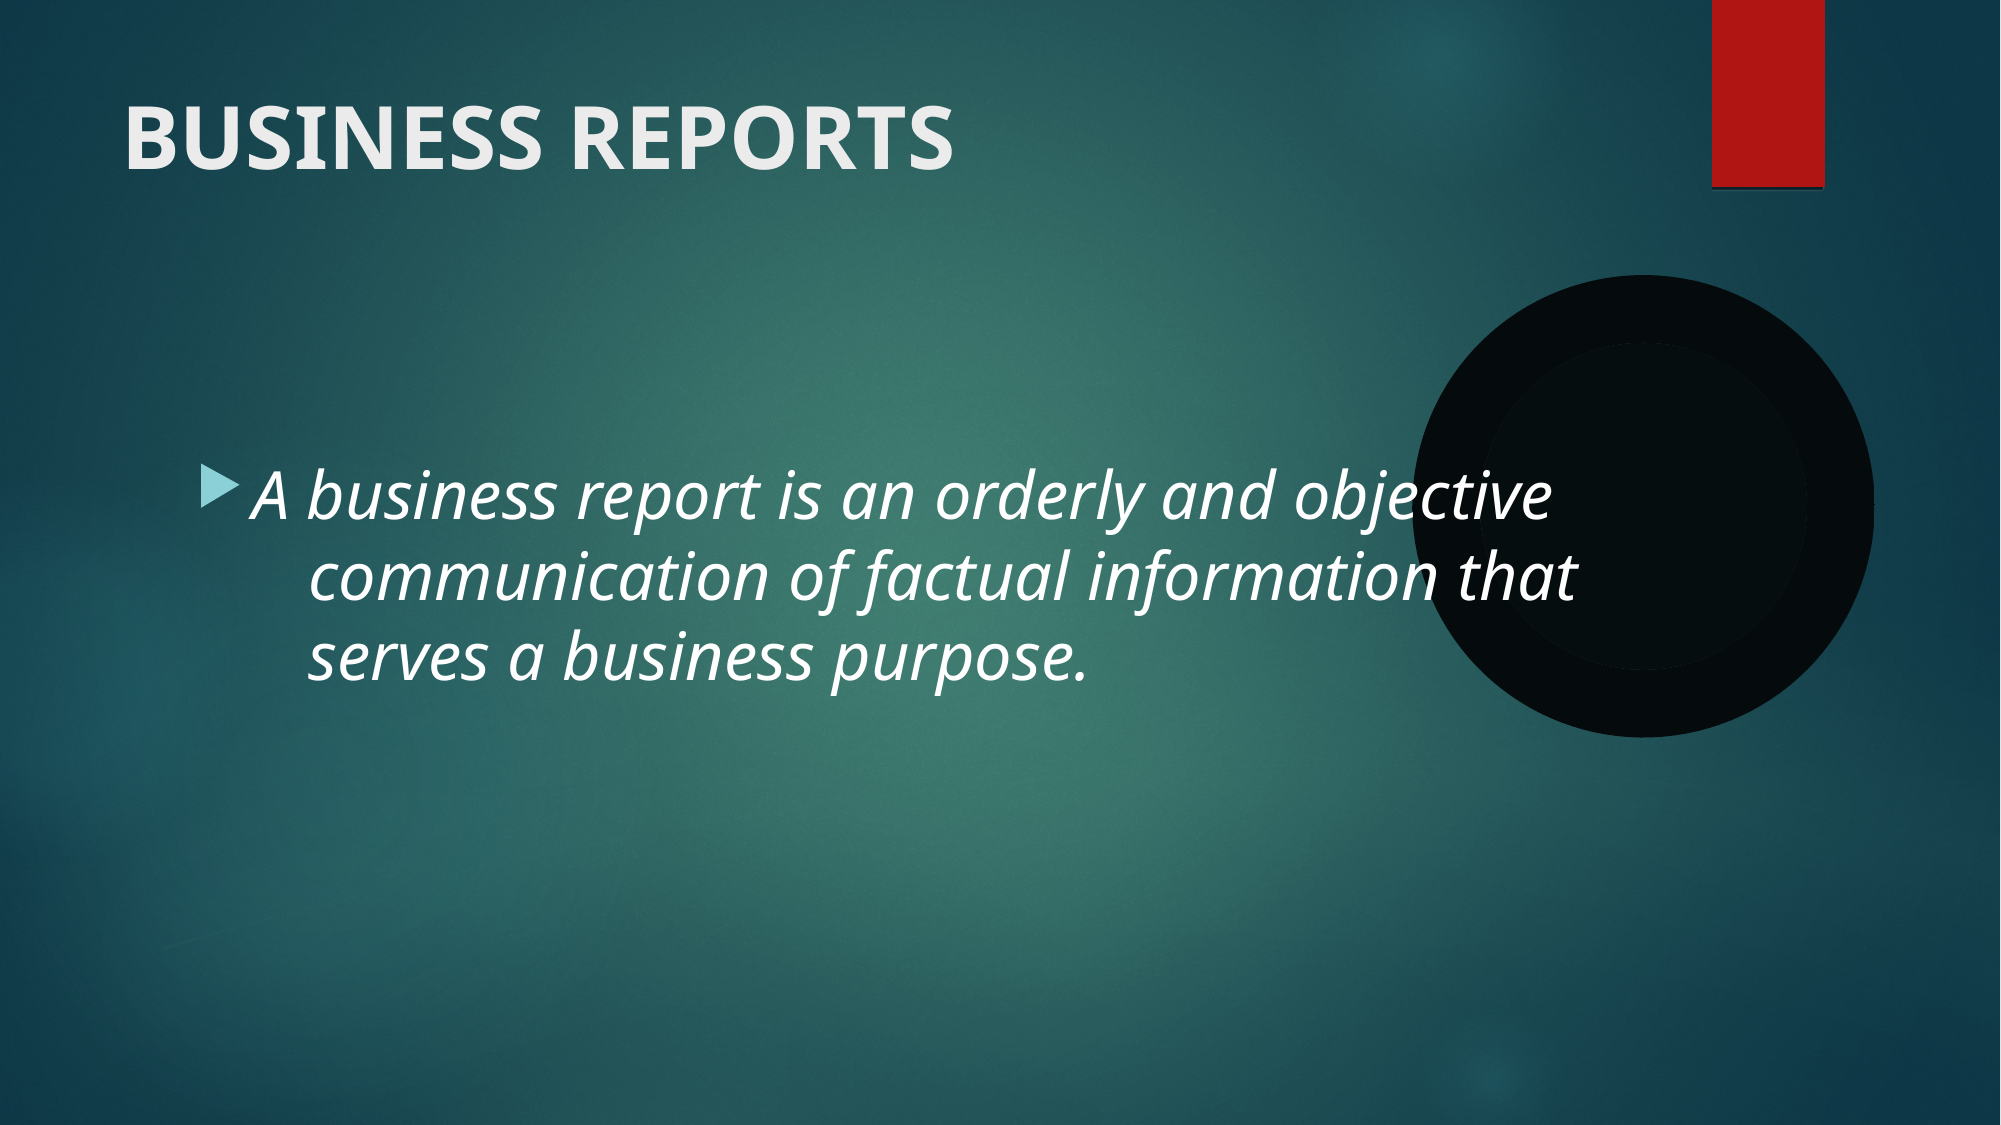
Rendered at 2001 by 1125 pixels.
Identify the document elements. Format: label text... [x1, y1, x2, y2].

title BUSINESS REPORTS [106, 74, 1649, 305]
list A business report is an orderly and objective communication of factual information that serves a business purpose. [181, 445, 1649, 1025]
